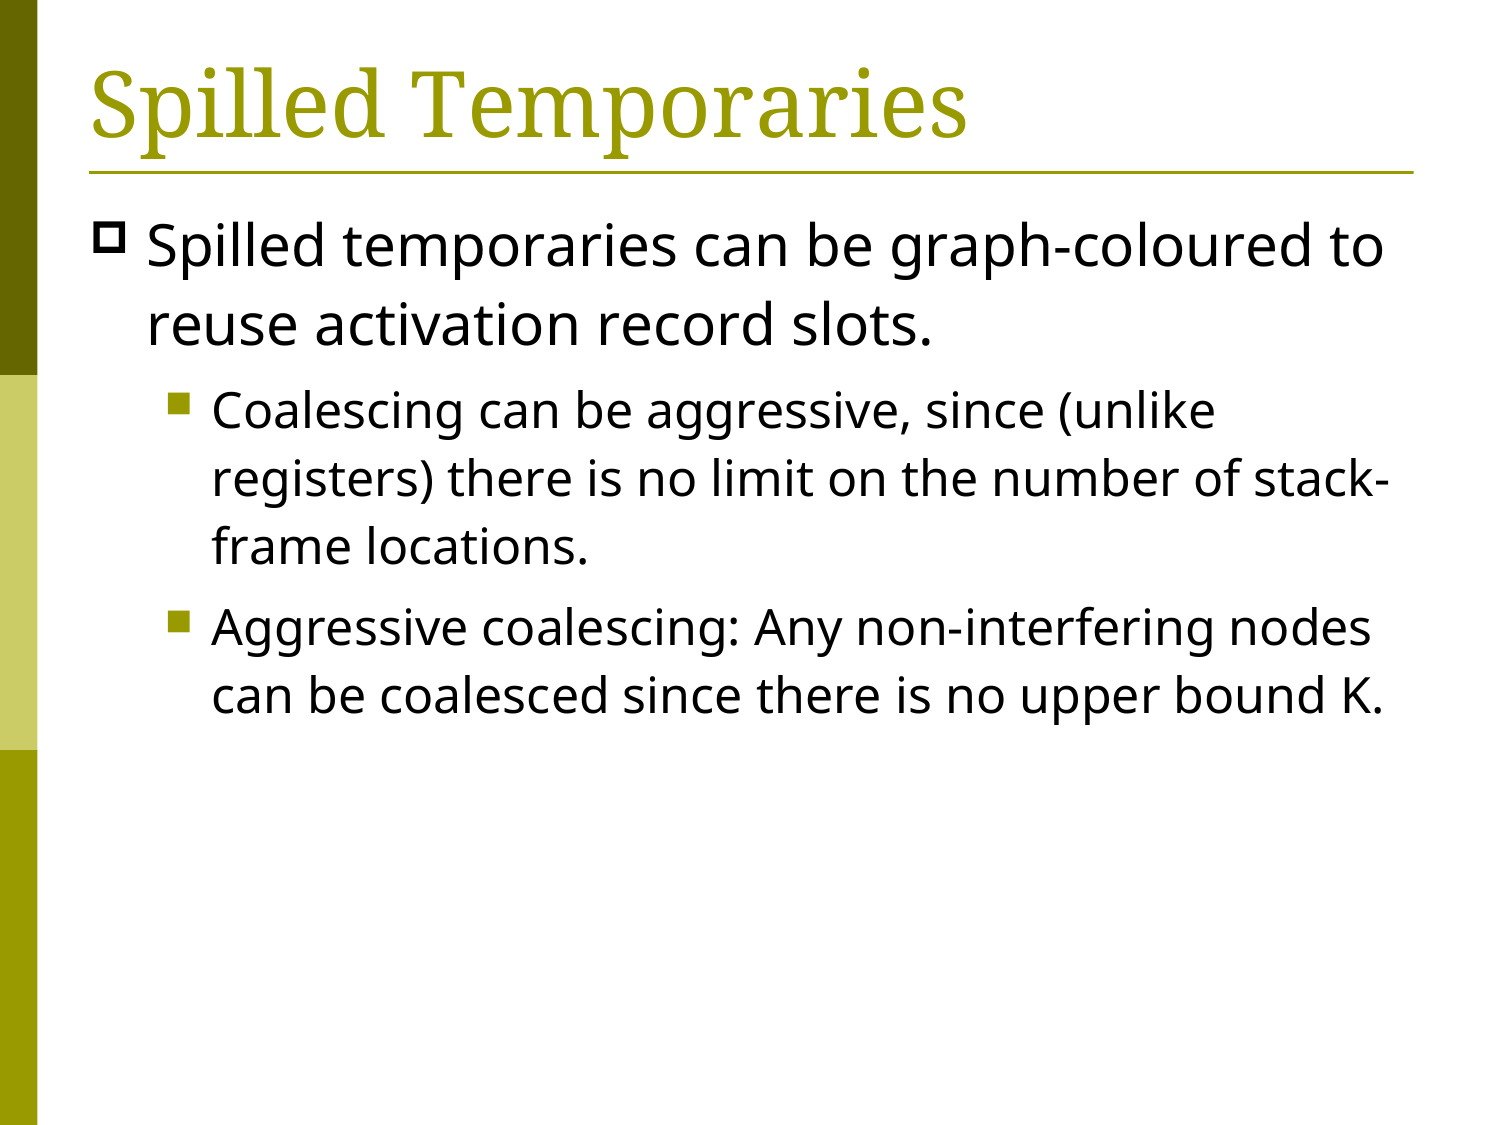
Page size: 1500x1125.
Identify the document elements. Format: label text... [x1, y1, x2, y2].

title Spilled Temporaries [75, 45, 1426, 173]
list Spilled temporaries can be graph-coloured to reuse activation record slots. Coalescing can be aggressive, since (unlike registers) there is no limit on the number of stack-frame locations. Aggressive coalescing: Any non-interfering nodes can be coalesced since there is no upper bound K. [75, 196, 1426, 1006]
